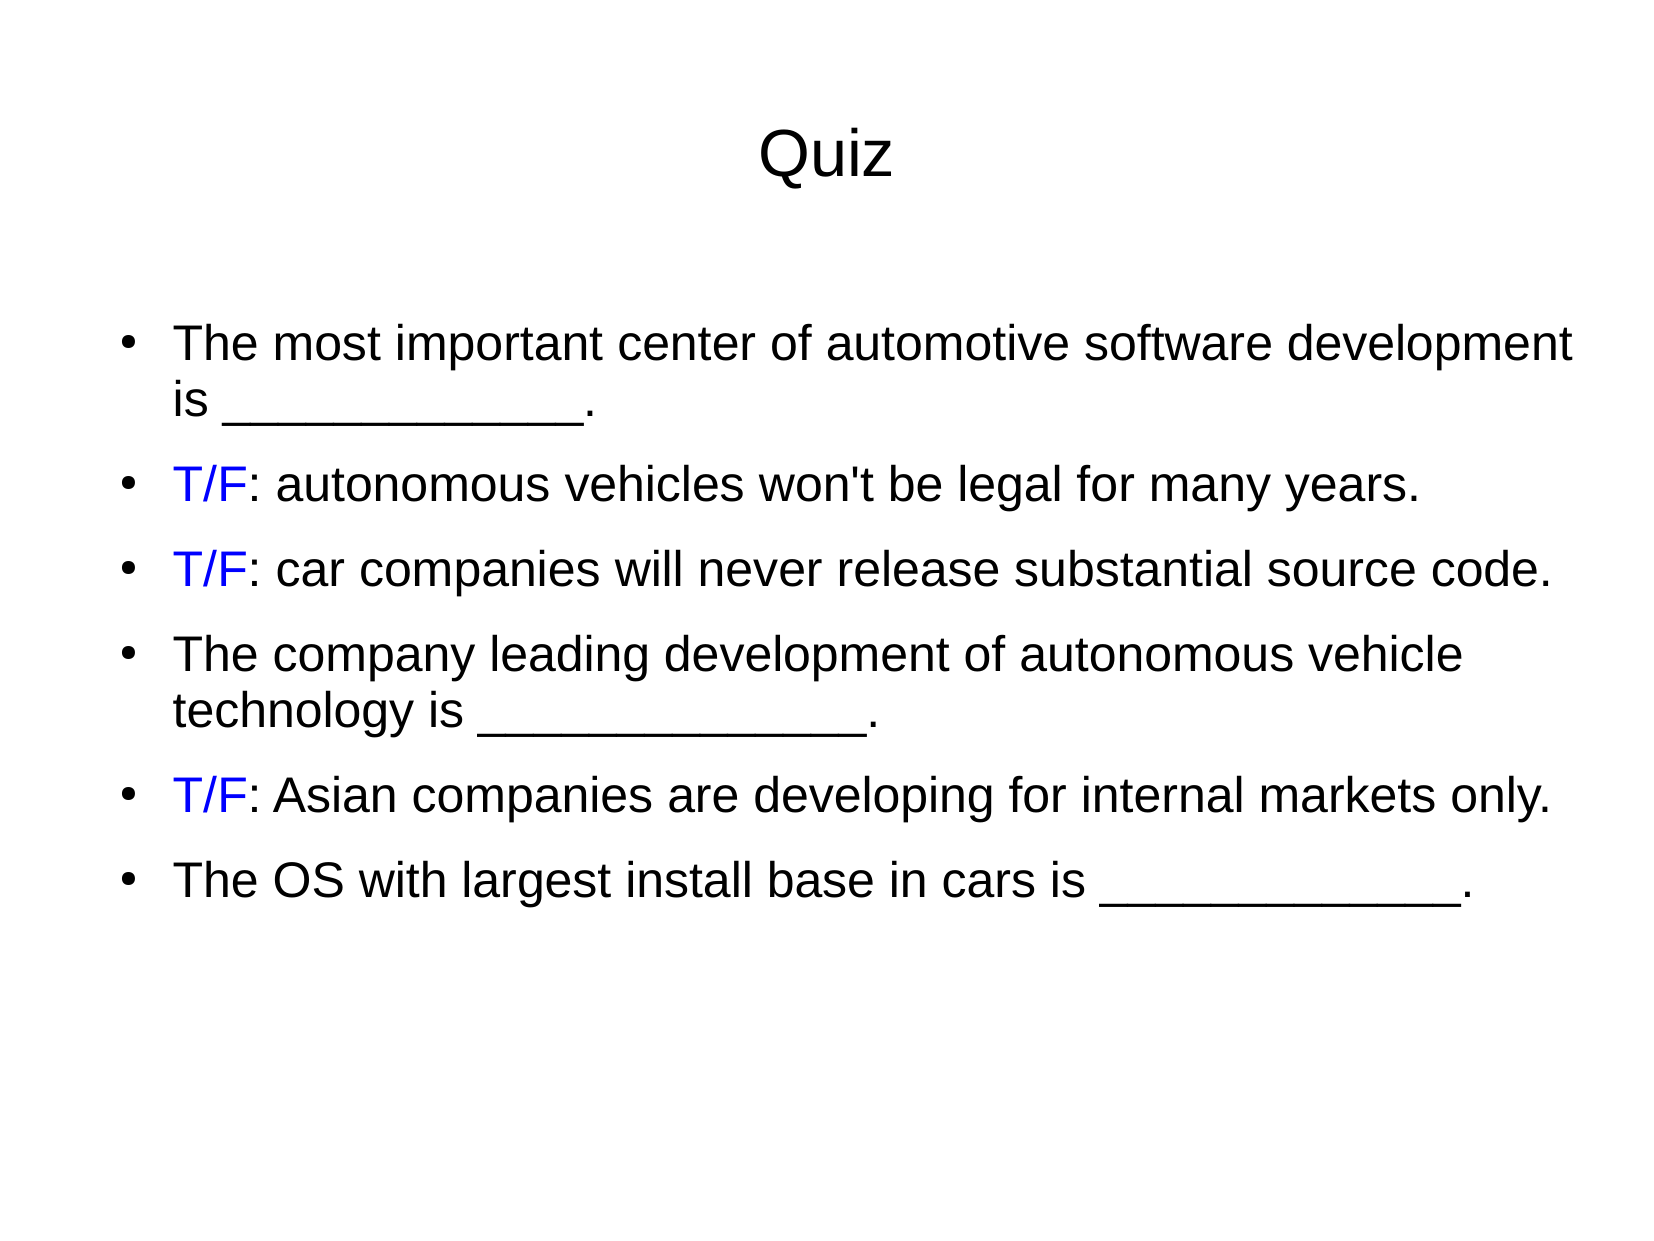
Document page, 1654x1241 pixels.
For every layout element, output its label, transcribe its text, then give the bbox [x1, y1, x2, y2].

list The most important center of automotive software development is _____________. T/F: autonomous vehicles won't be legal for many years. T/F: car companies will never release substantial source code. The company leading development of autonomous vehicle technology is ______________. T/F: Asian companies are developing for internal markets only. The OS with largest install base in cars is _____________. [101, 315, 1591, 1035]
title Quiz [82, 49, 1571, 257]
